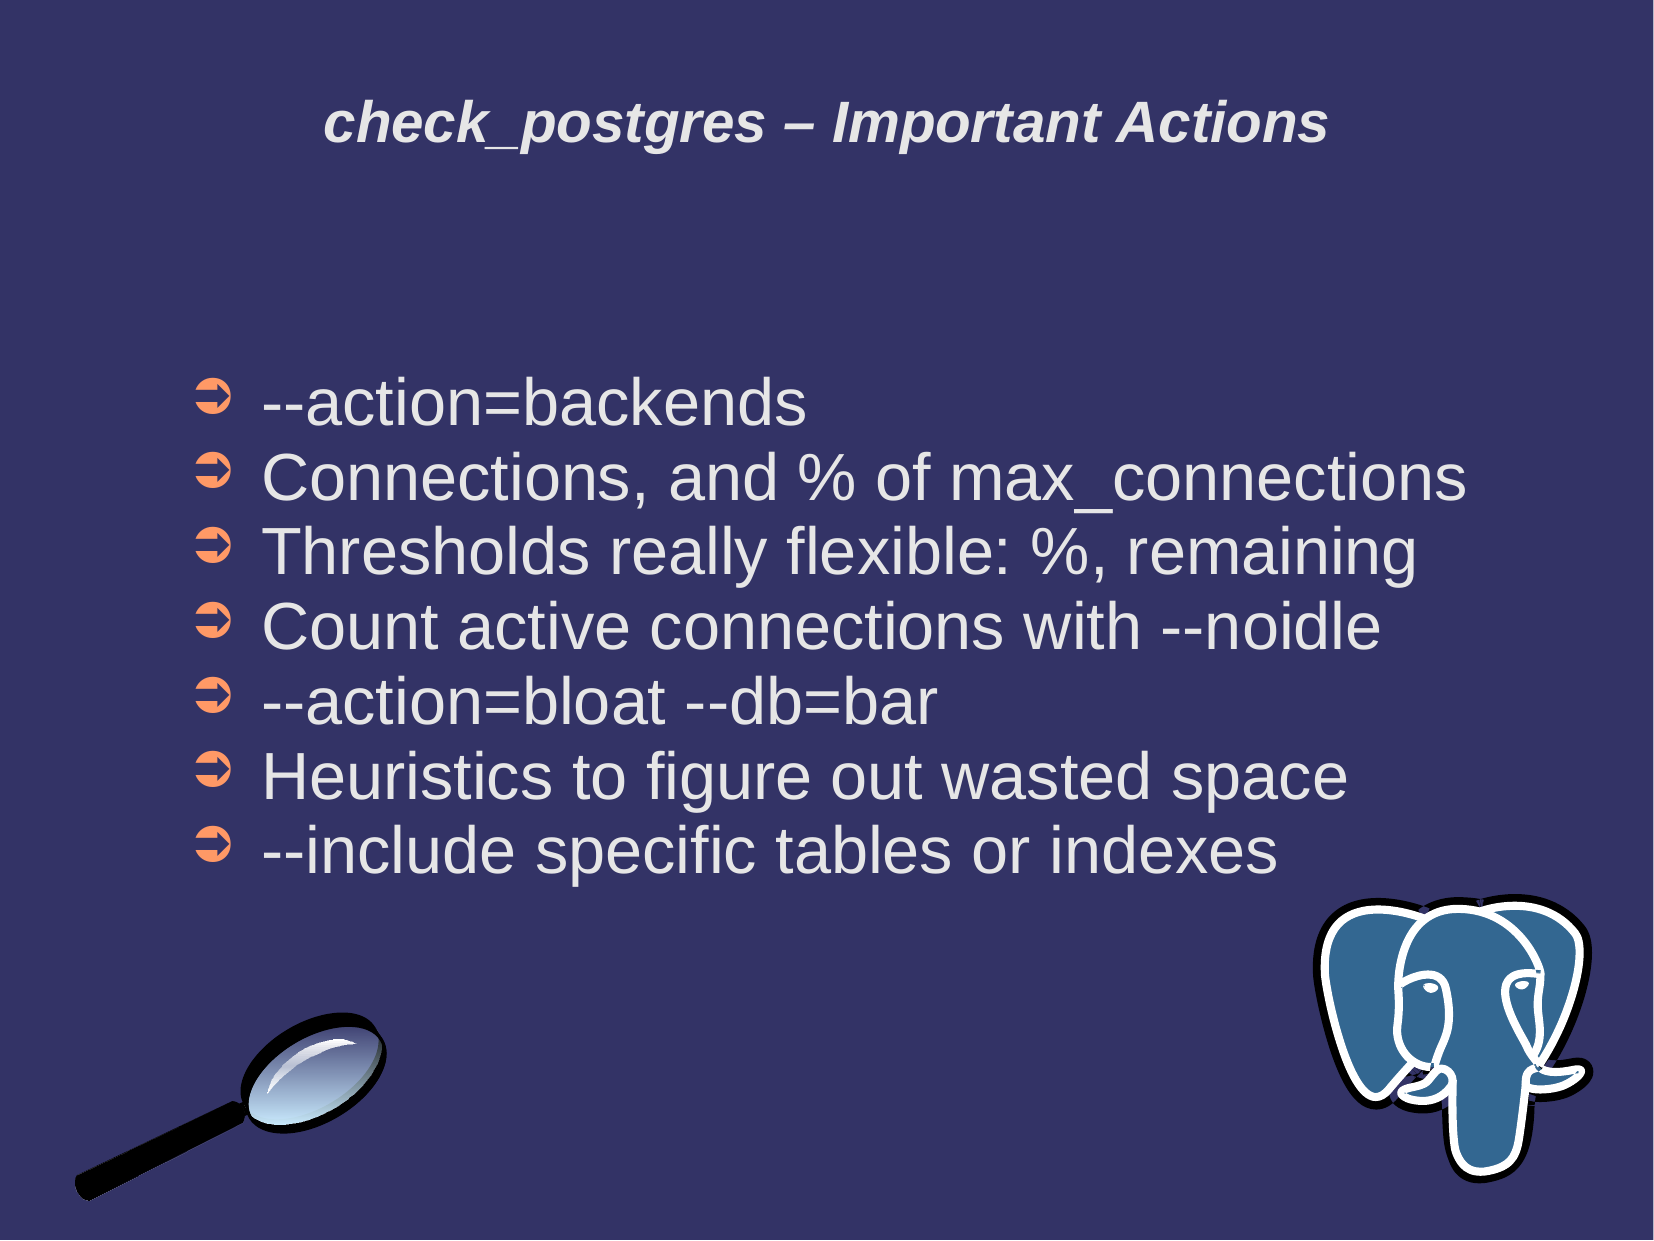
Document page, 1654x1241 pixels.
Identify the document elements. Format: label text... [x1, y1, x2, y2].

title check_postgres – Important Actions [121, 19, 1534, 227]
list --action=backends Connections, and % of max_connections Thresholds really flexible: %, remaining Count active connections with --noidle --action=bloat --db=bar Heuristics to figure out wasted space --include specific tables or indexes [178, 364, 1570, 1184]
